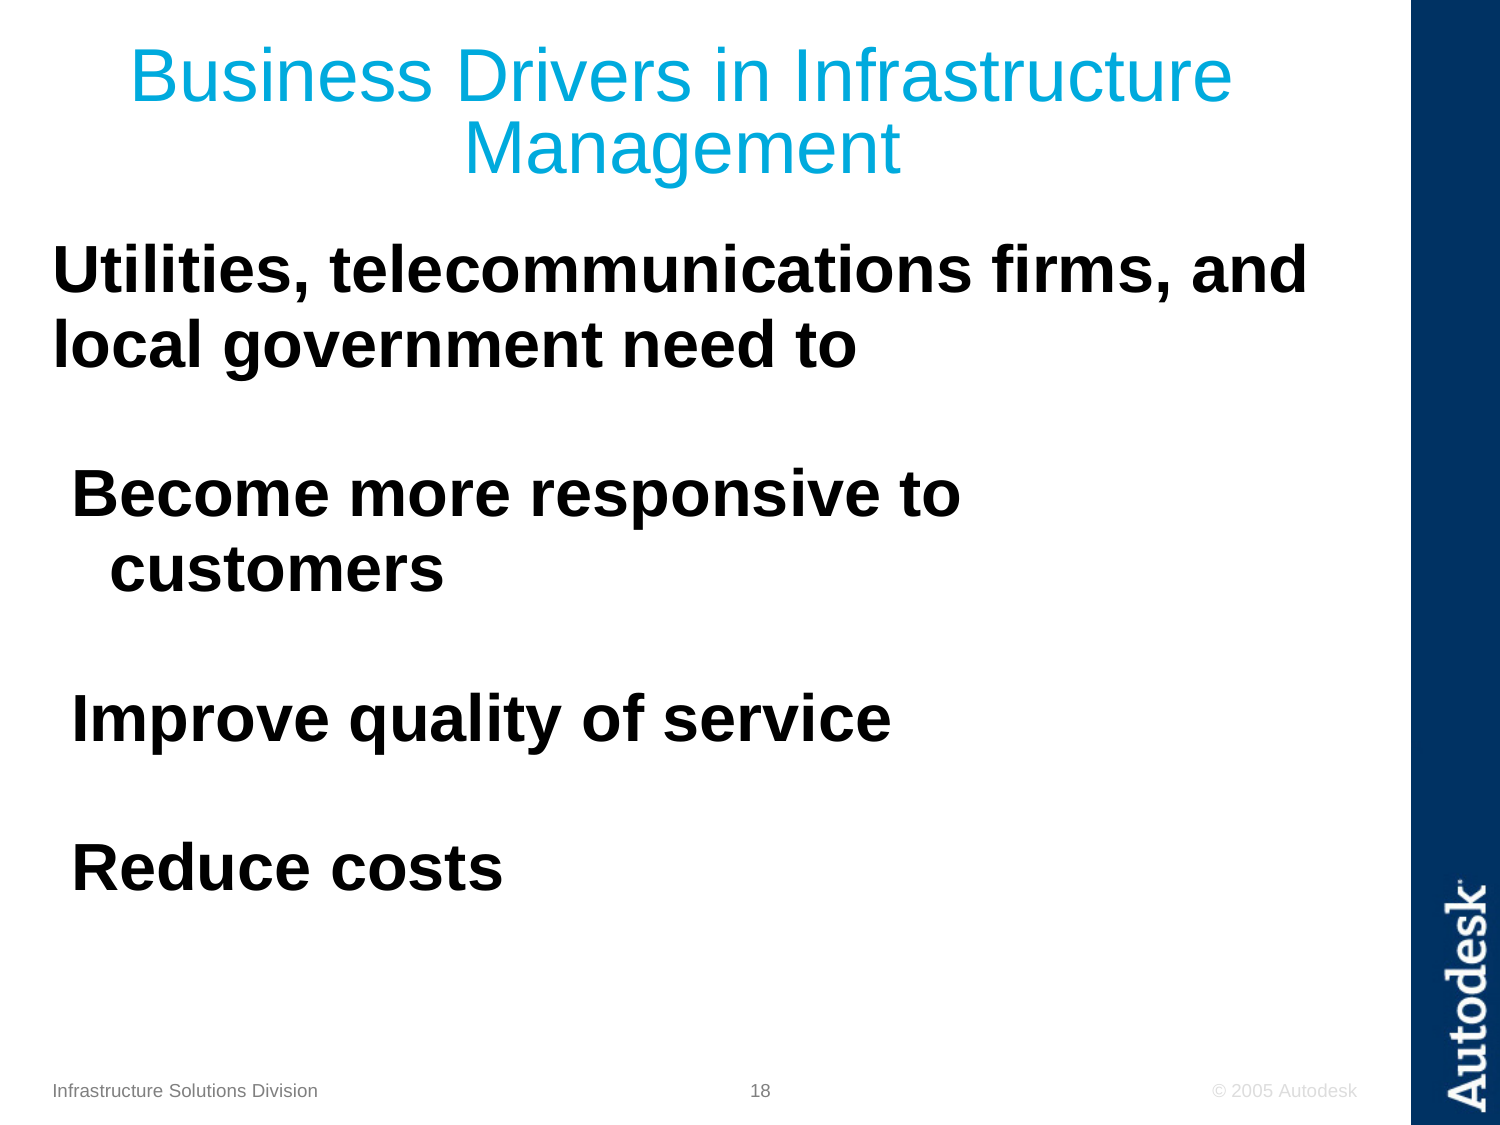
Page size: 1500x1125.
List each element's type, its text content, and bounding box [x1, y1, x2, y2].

picture [1411, 0, 1500, 1125]
list Utilities, telecommunications firms, and local government need to Become more responsive to customers Improve quality of service Reduce costs [52, 232, 1313, 1051]
title Business Drivers in Infrastructure Management [52, 22, 1313, 210]
